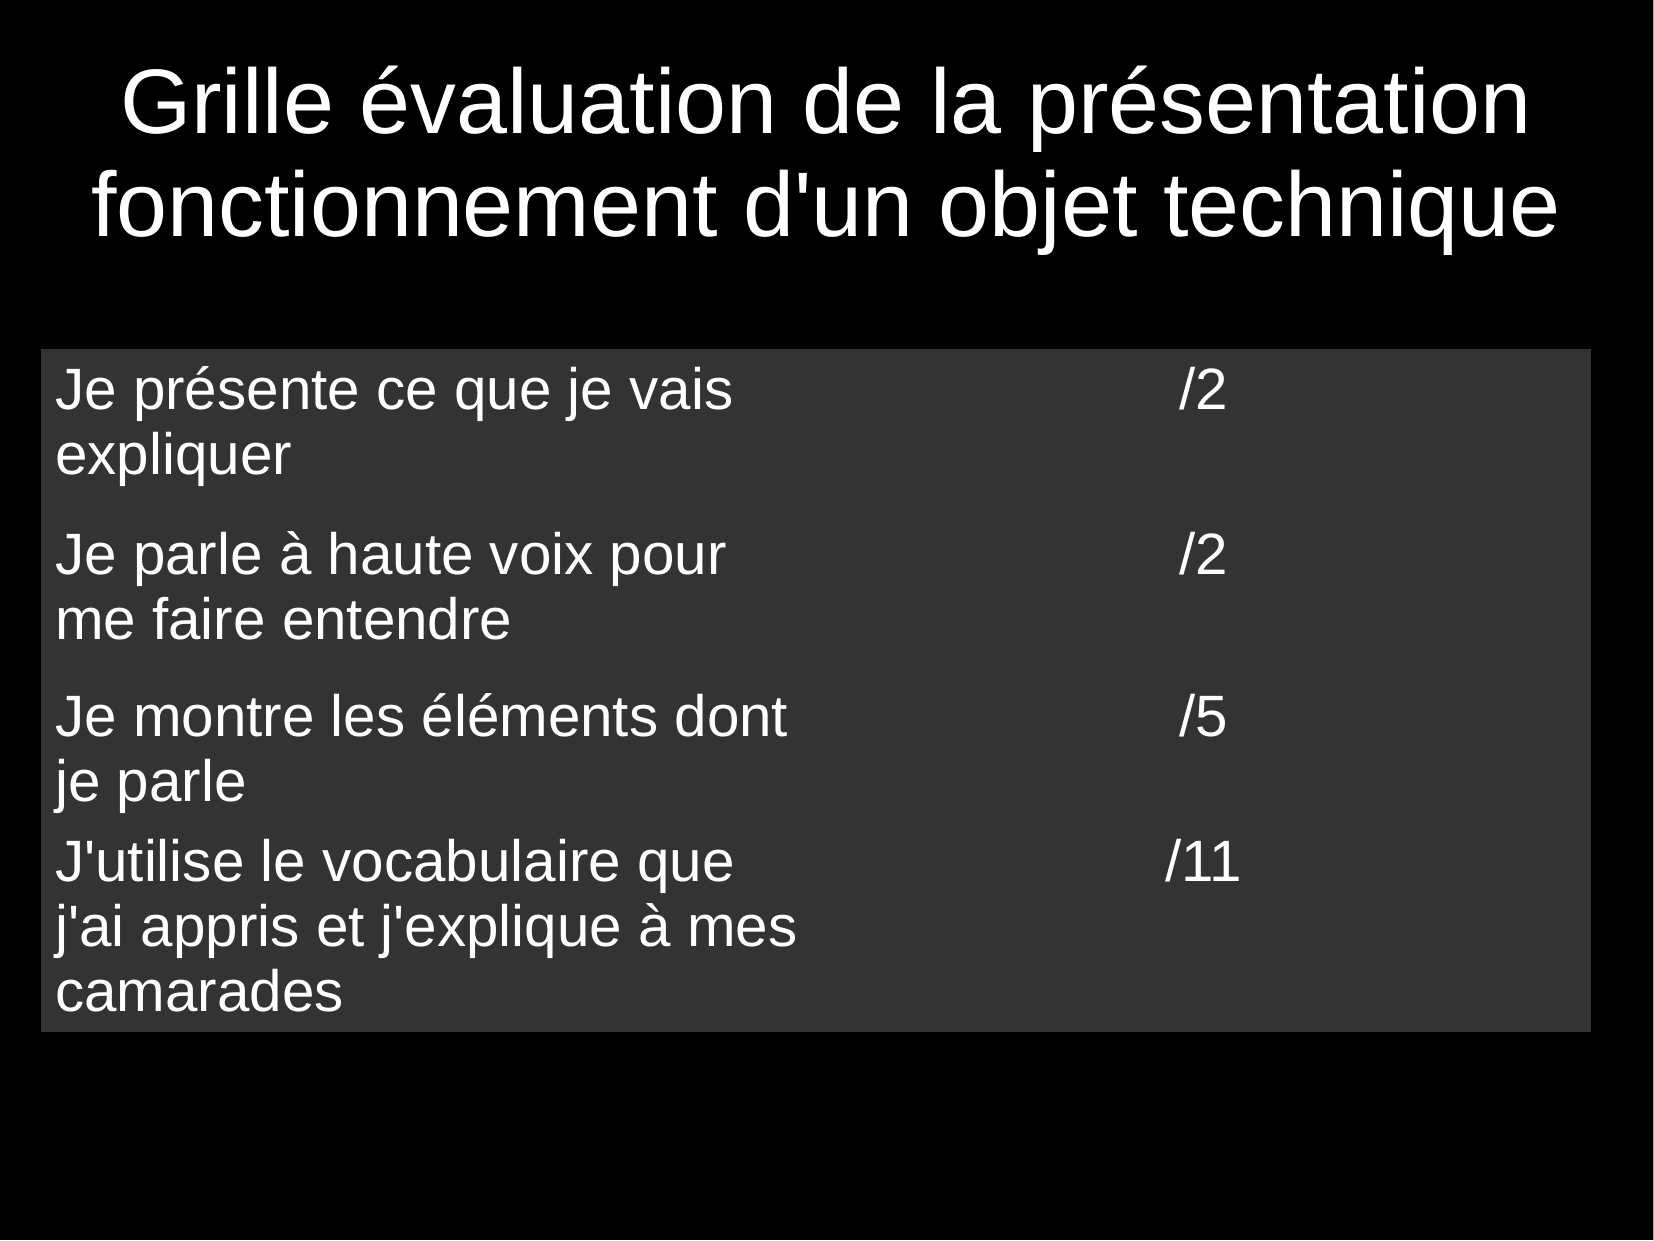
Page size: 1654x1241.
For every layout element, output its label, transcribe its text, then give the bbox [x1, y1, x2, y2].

table_cell Je montre les éléments dont je parle [41, 676, 816, 821]
table_cell J'utilise le vocabulaire que j'ai appris et j'explique à mes camarades [41, 821, 816, 1032]
table_cell /2 [816, 514, 1591, 676]
table_cell /5 [816, 676, 1591, 821]
title Grille évaluation de la présentation fonctionnement d'un objet technique [82, 50, 1571, 256]
table_header Je présente ce que je vais expliquer [41, 349, 816, 514]
table_cell Je parle à haute voix pour me faire entendre [41, 514, 816, 676]
table_cell /11 [816, 821, 1591, 1032]
table_header /2 [816, 349, 1591, 514]
